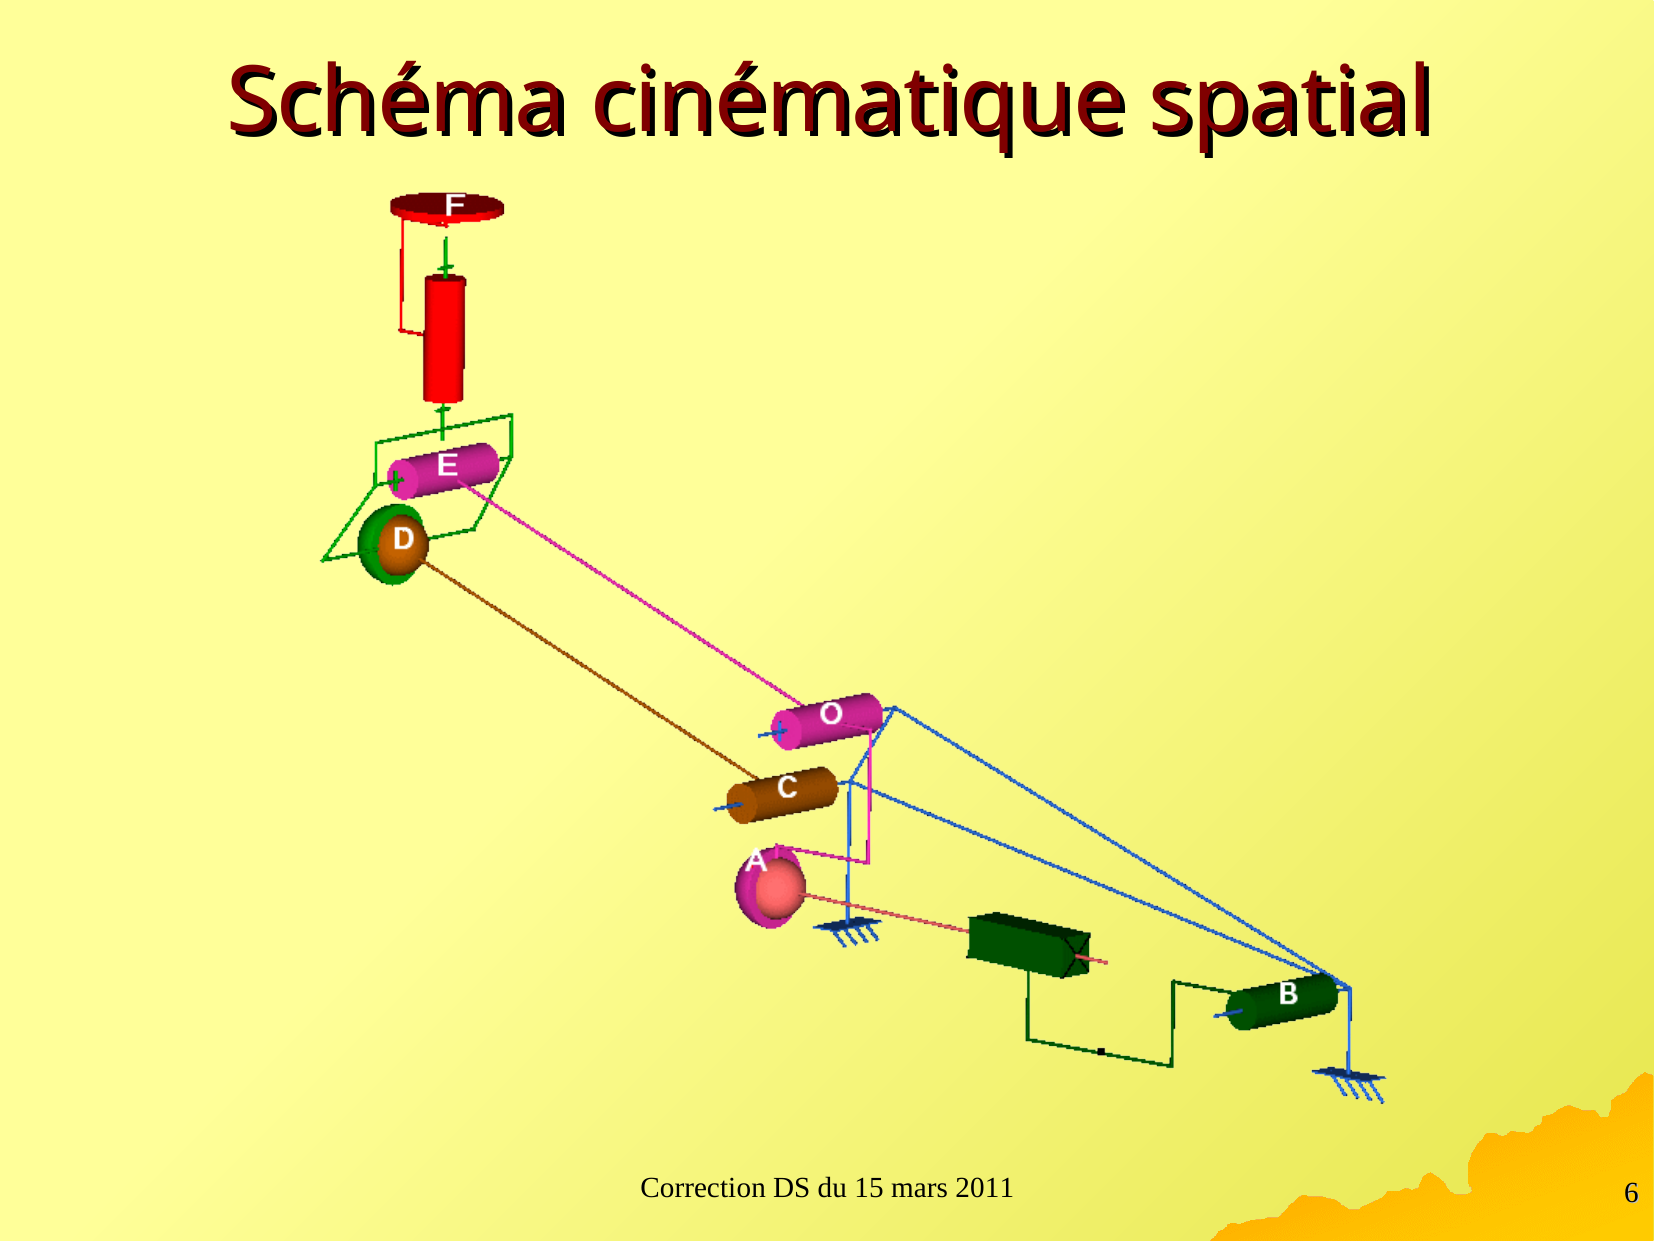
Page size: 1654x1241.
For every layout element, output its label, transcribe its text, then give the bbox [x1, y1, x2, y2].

title Schéma cinématique spatial [85, 0, 1574, 193]
picture [309, 163, 1412, 1131]
